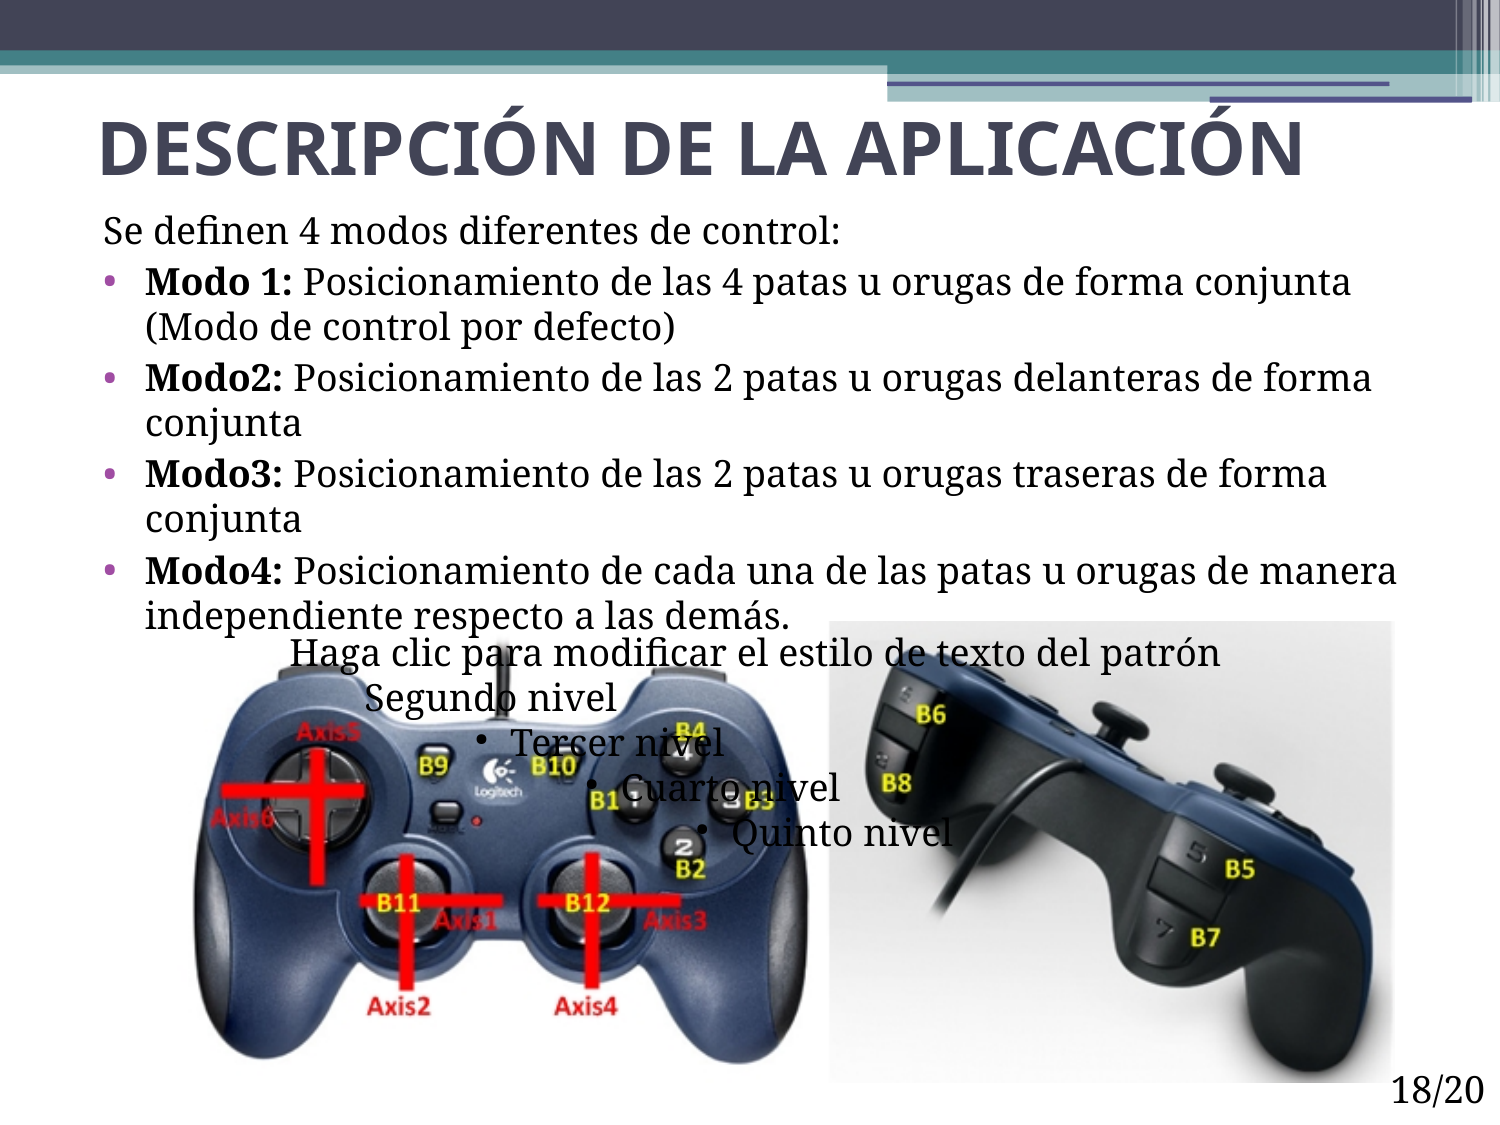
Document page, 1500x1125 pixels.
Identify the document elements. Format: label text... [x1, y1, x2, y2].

text_box Se definen 4 modos diferentes de control: Modo 1: Posicionamiento de las 4 patas u orugas de forma conjunta (Modo de control por defecto) Modo2: Posicionamiento de las 2 patas u orugas delanteras de forma conjunta Modo3: Posicionamiento de las 2 patas u orugas traseras de forma conjunta Modo4: Posicionamiento de cada una de las patas u orugas de manera independiente respecto a las demás. [70, 199, 1421, 657]
title DESCRIPCIÓN DE LA APLICACIÓN [82, 58, 1432, 234]
slide_number <number>/20 [1359, 1065, 1500, 1125]
picture [117, 657, 1395, 1083]
